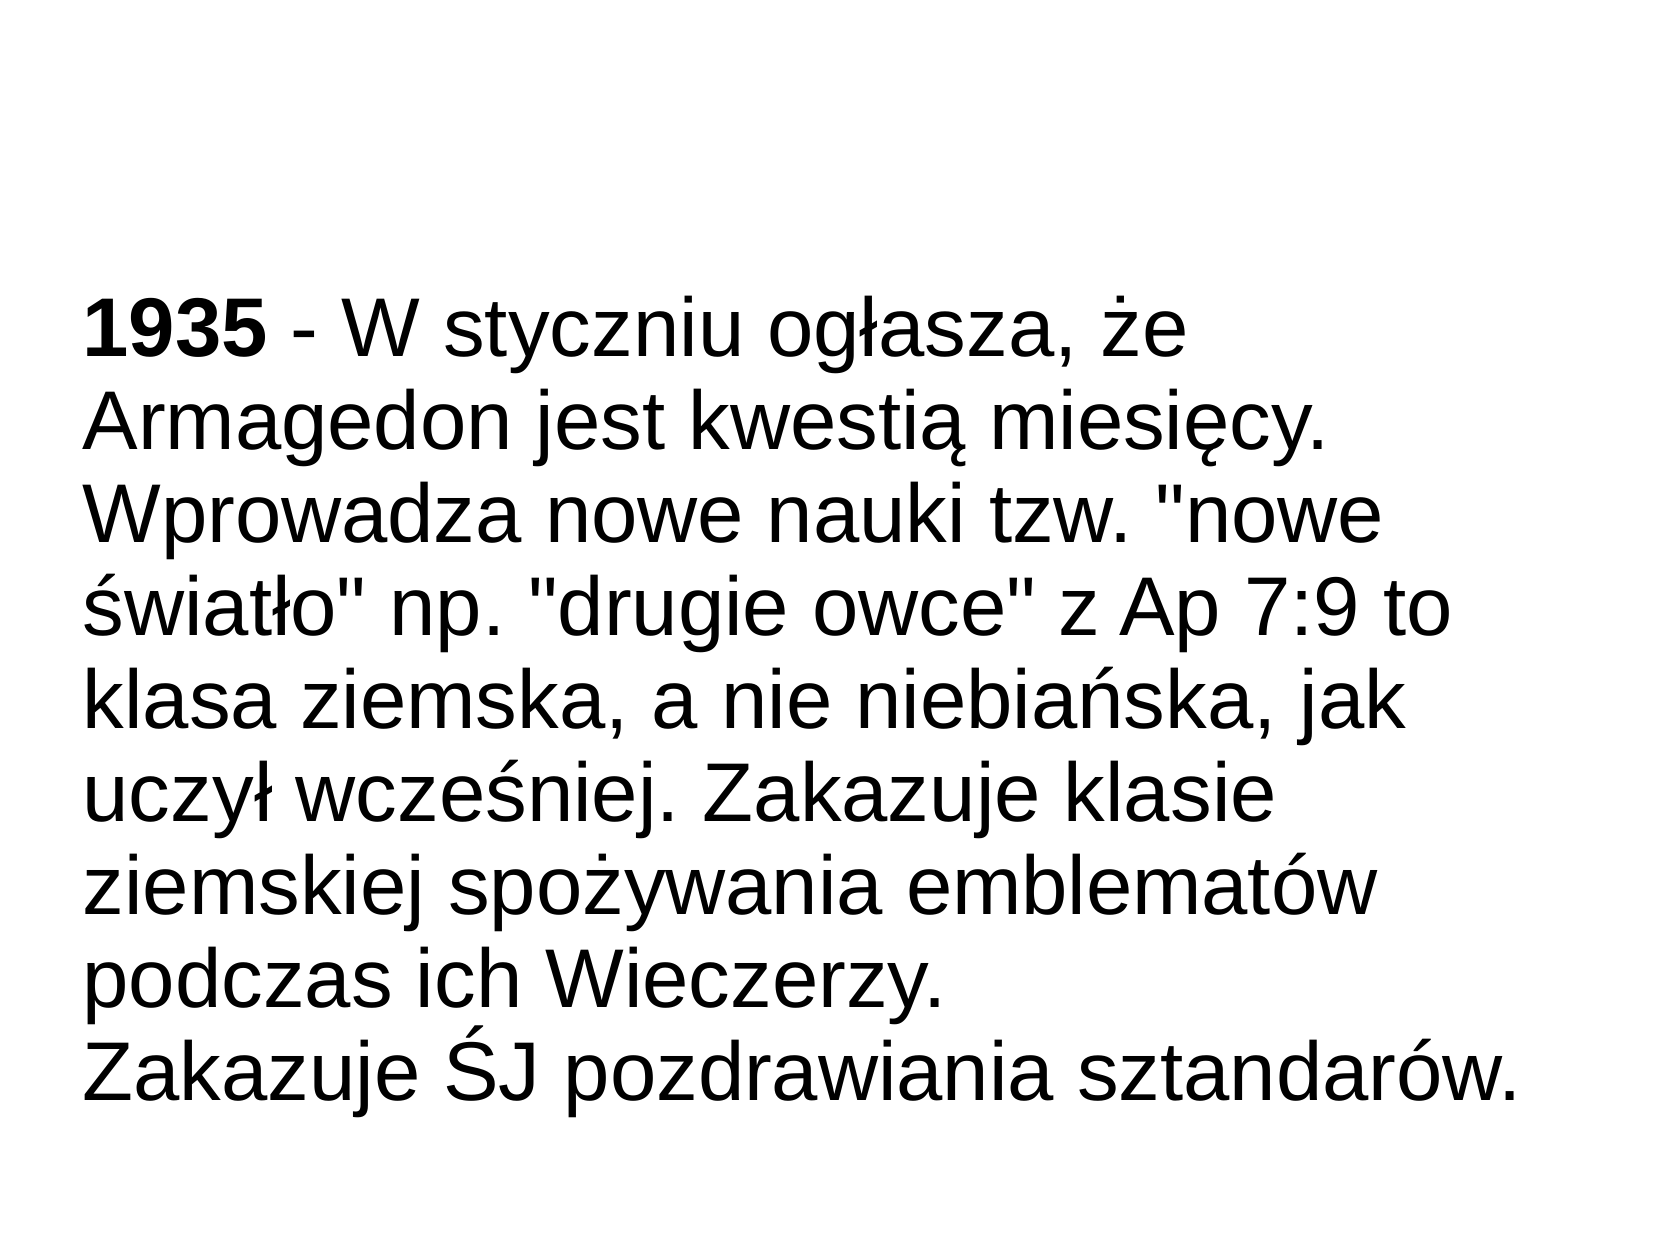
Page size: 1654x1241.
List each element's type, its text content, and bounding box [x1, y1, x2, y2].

subtitle 1935 - W styczniu ogłasza, że Armagedon jest kwestią miesięcy. Wprowadza nowe nauki tzw. "nowe światło" np. "drugie owce" z Ap 7:9 to klasa ziemska, a nie niebiańska, jak uczył wcześniej. Zakazuje klasie ziemskiej spożywania emblematów podczas ich Wieczerzy. Zakazuje ŚJ pozdrawiania sztandarów. [82, 280, 1571, 1119]
